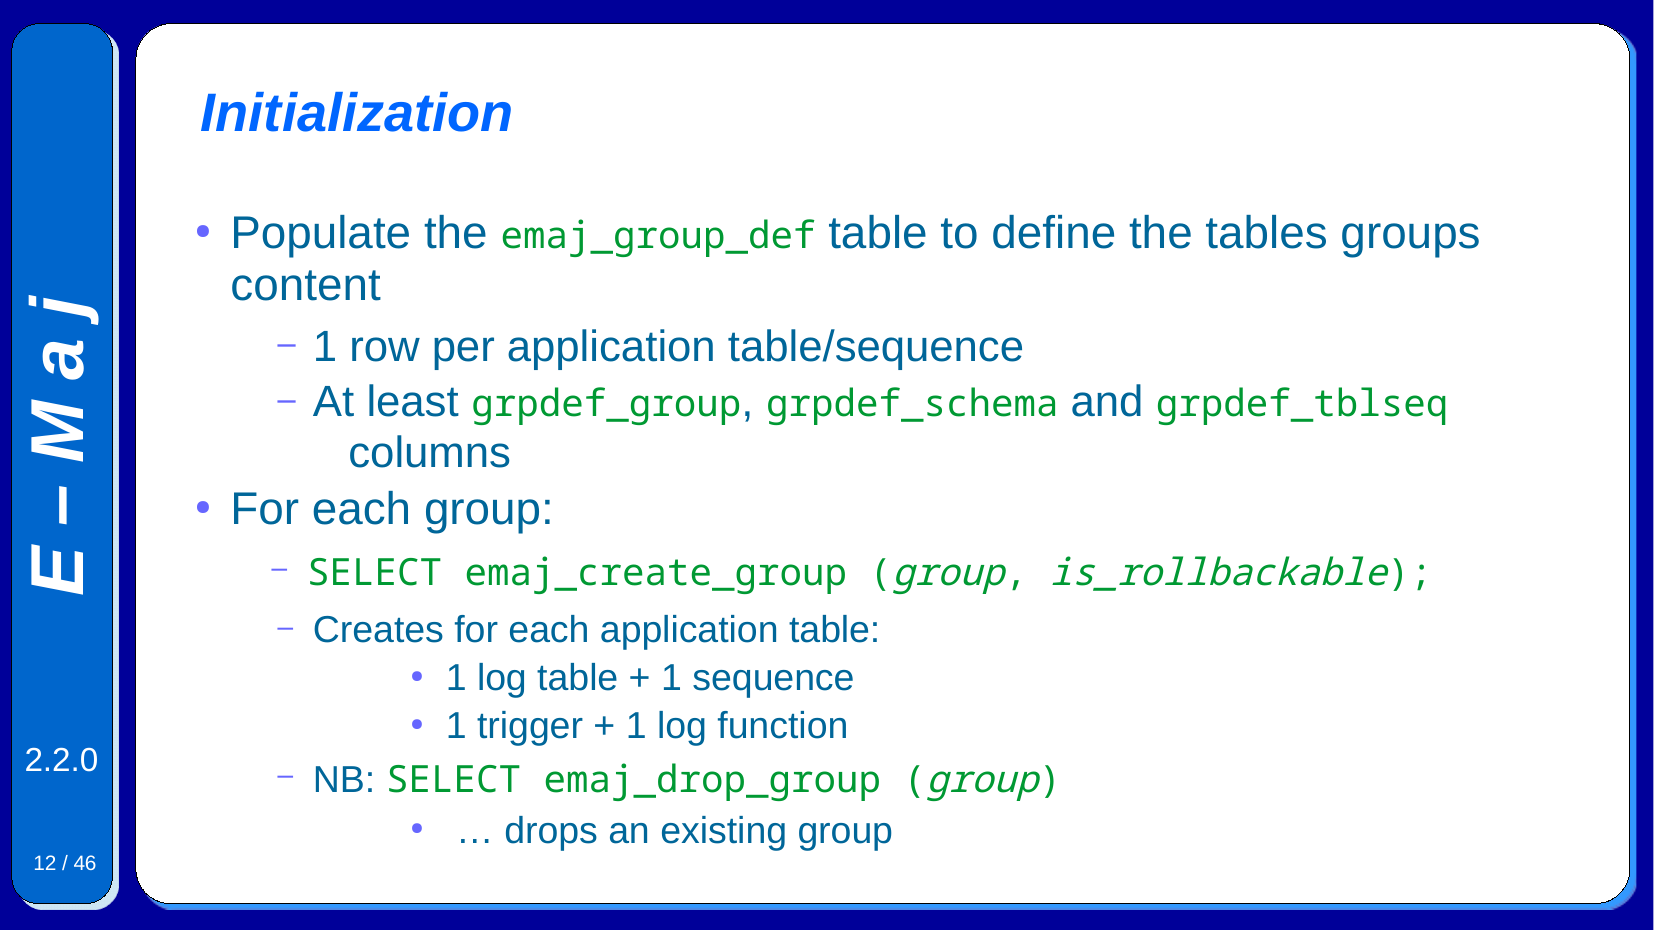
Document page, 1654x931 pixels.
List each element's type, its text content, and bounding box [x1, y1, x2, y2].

title Initialization [200, 34, 1575, 191]
list Populate the emaj_group_def table to define the tables groups content 1 row per application table/sequence At least grpdef_group, grpdef_schema and grpdef_tblseq columns For each group: SELECT emaj_create_group (group, is_rollbackable); Creates for each application table: 1 log table + 1 sequence 1 trigger + 1 log function NB: SELECT emaj_drop_group (group) … drops an existing group [177, 206, 1587, 846]
